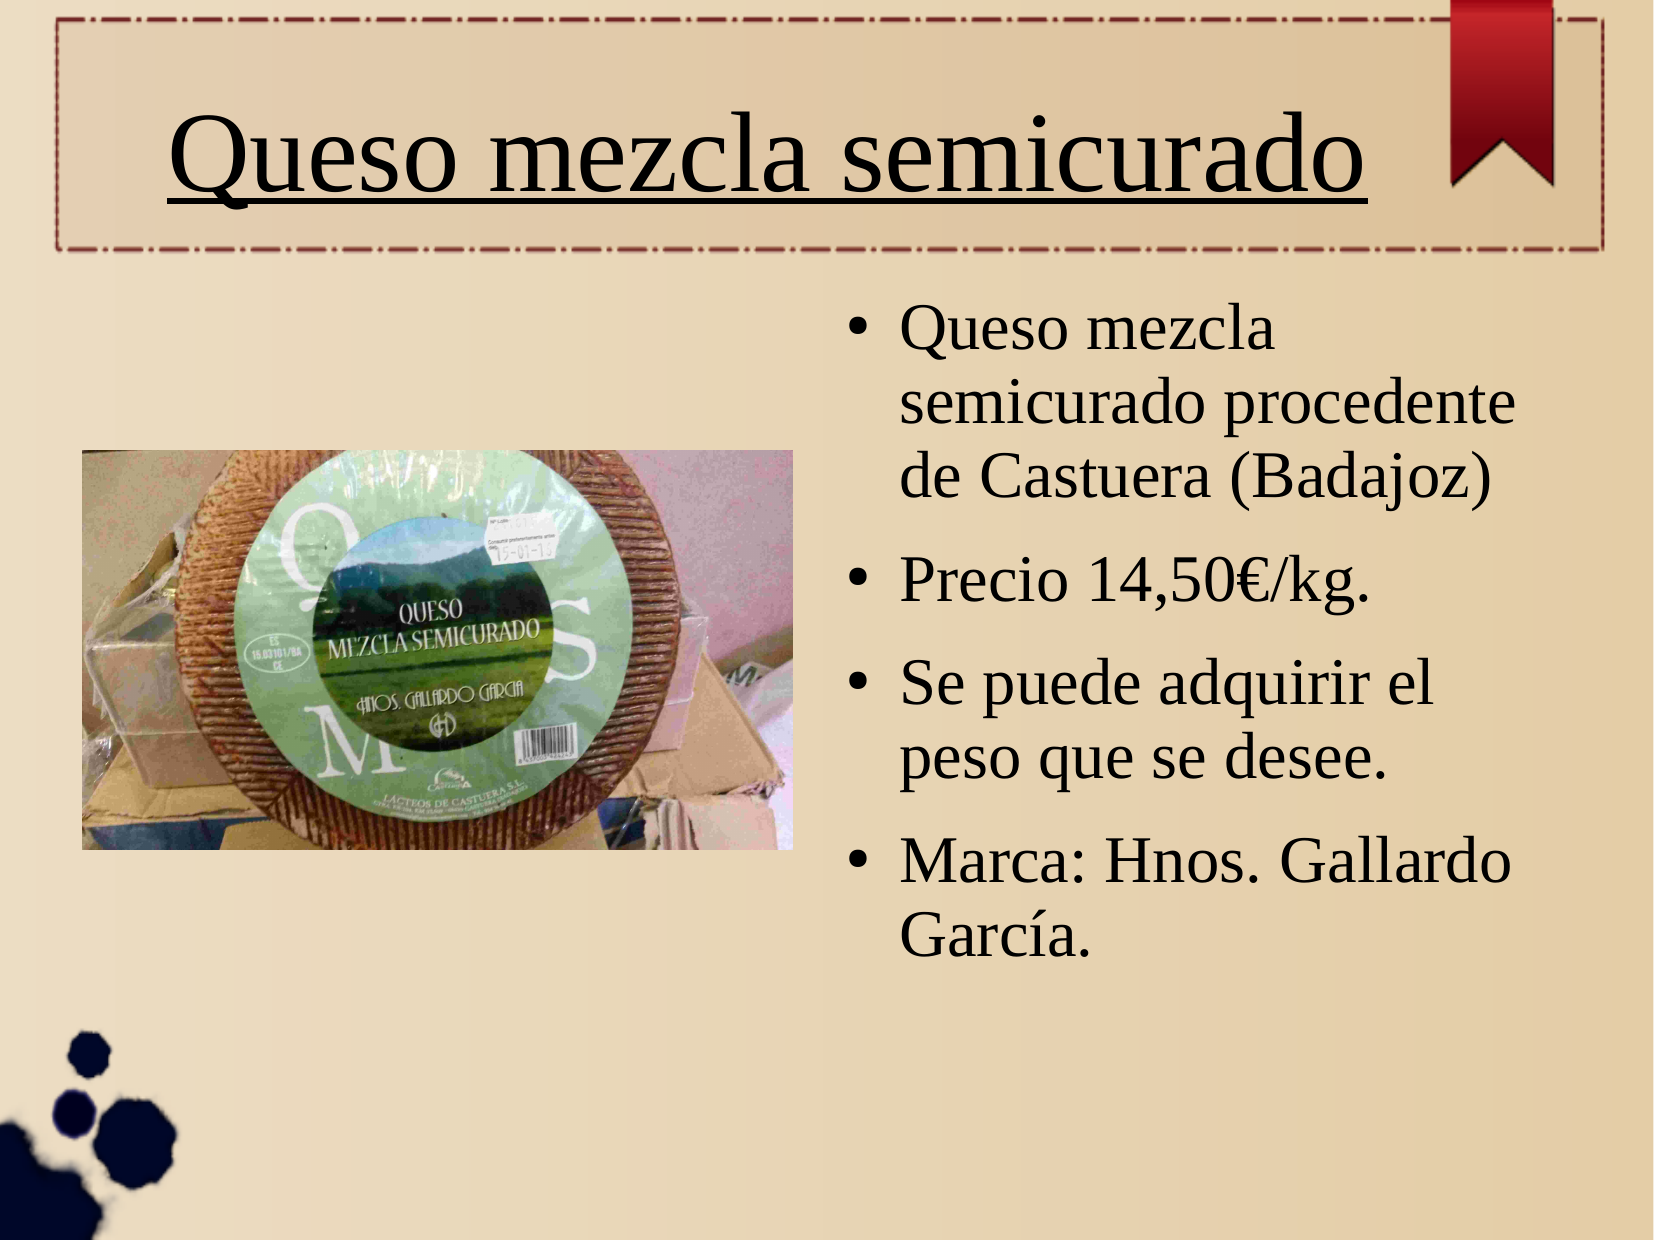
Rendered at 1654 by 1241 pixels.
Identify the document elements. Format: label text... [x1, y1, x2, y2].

title Queso mezcla semicurado [82, 49, 1453, 257]
picture [0, 0, 1654, 1240]
list Queso mezcla semicurado procedente de Castuera (Badajoz) Precio 14,50€/kg. Se puede adquirir el peso que se desee. Marca: Hnos. Gallardo García. [828, 290, 1539, 1010]
